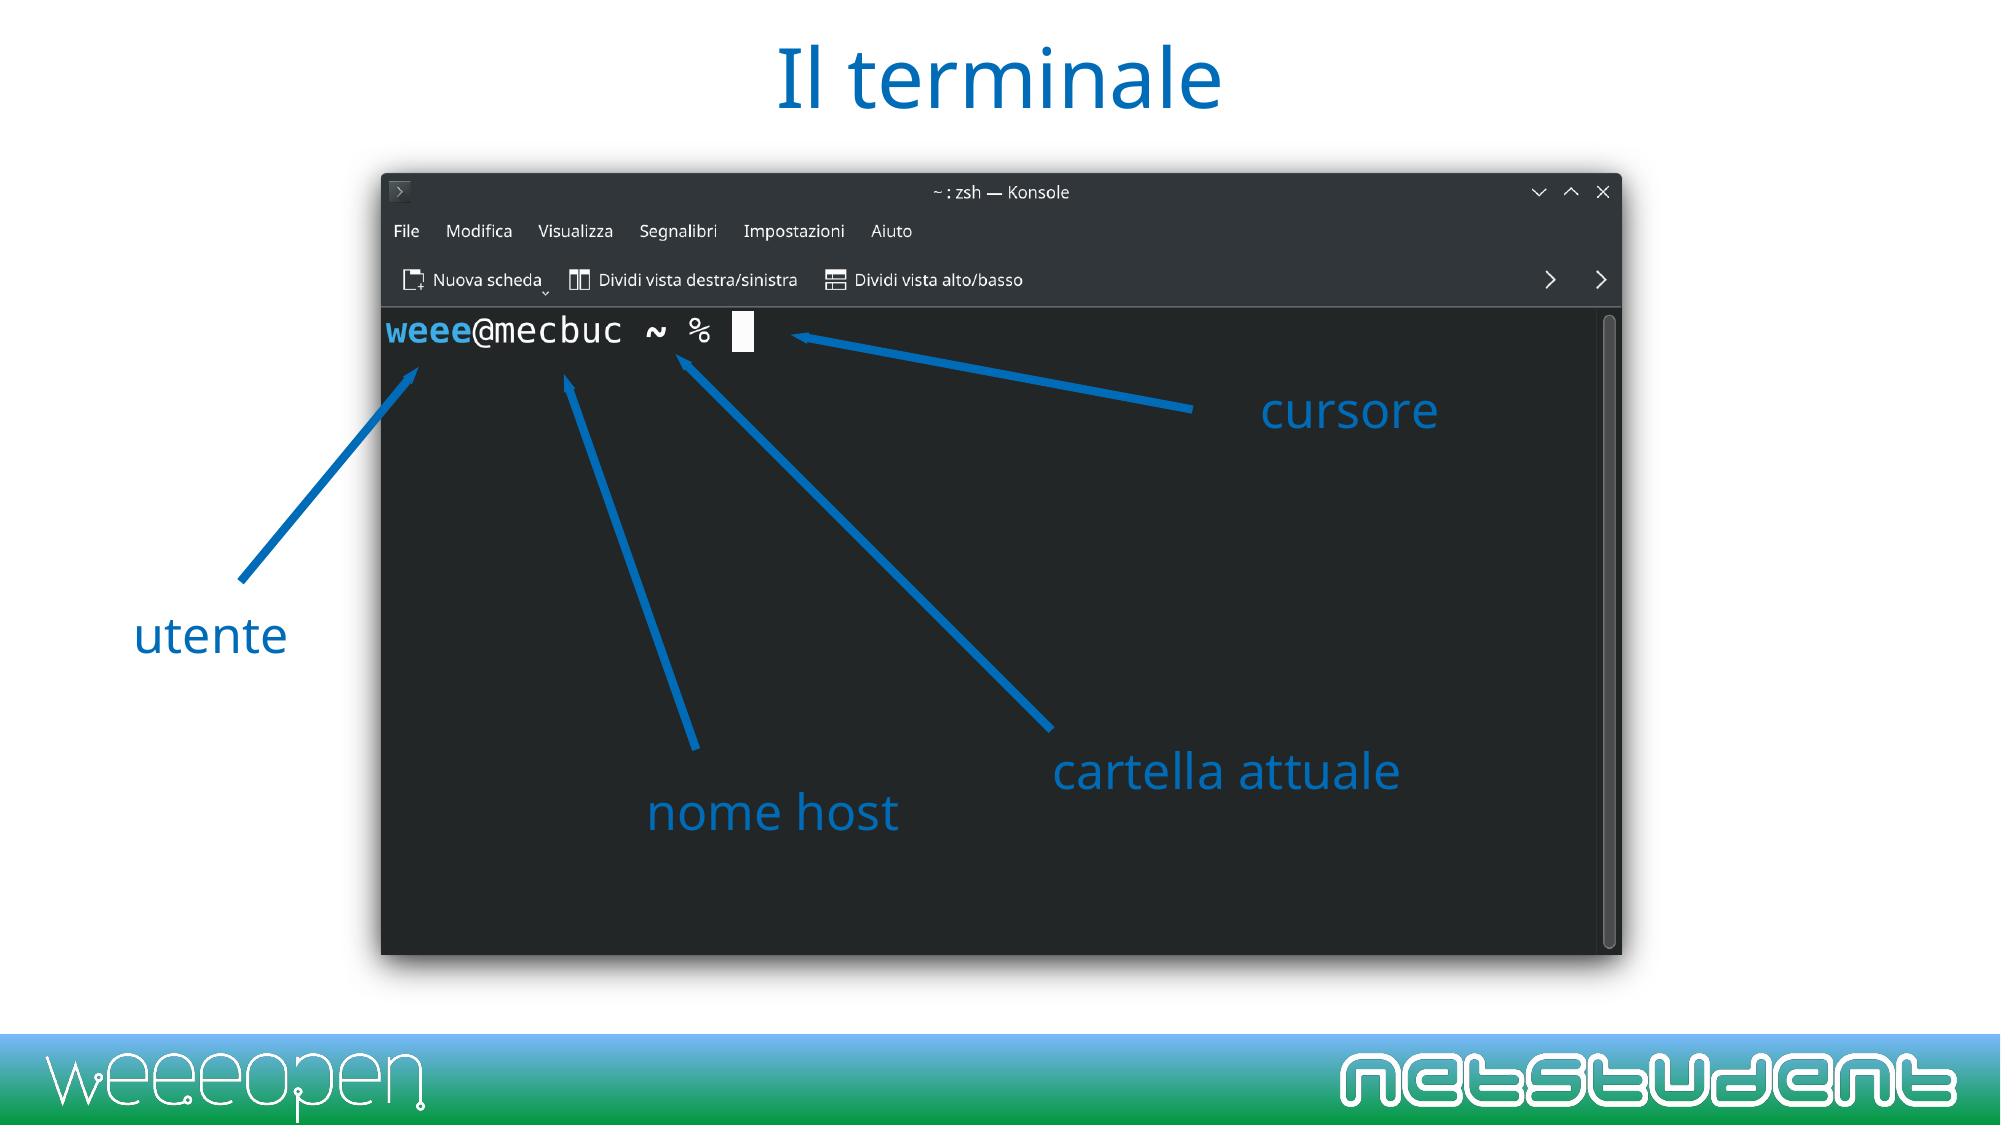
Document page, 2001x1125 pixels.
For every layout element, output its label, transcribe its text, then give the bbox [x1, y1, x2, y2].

text_box cursore [1252, 371, 1414, 446]
title Il terminale [70, 29, 1932, 247]
picture [333, 134, 1669, 1011]
text_box cartella attuale [1044, 732, 1355, 807]
text_box utente [126, 595, 268, 670]
text_box nome host [639, 772, 858, 847]
